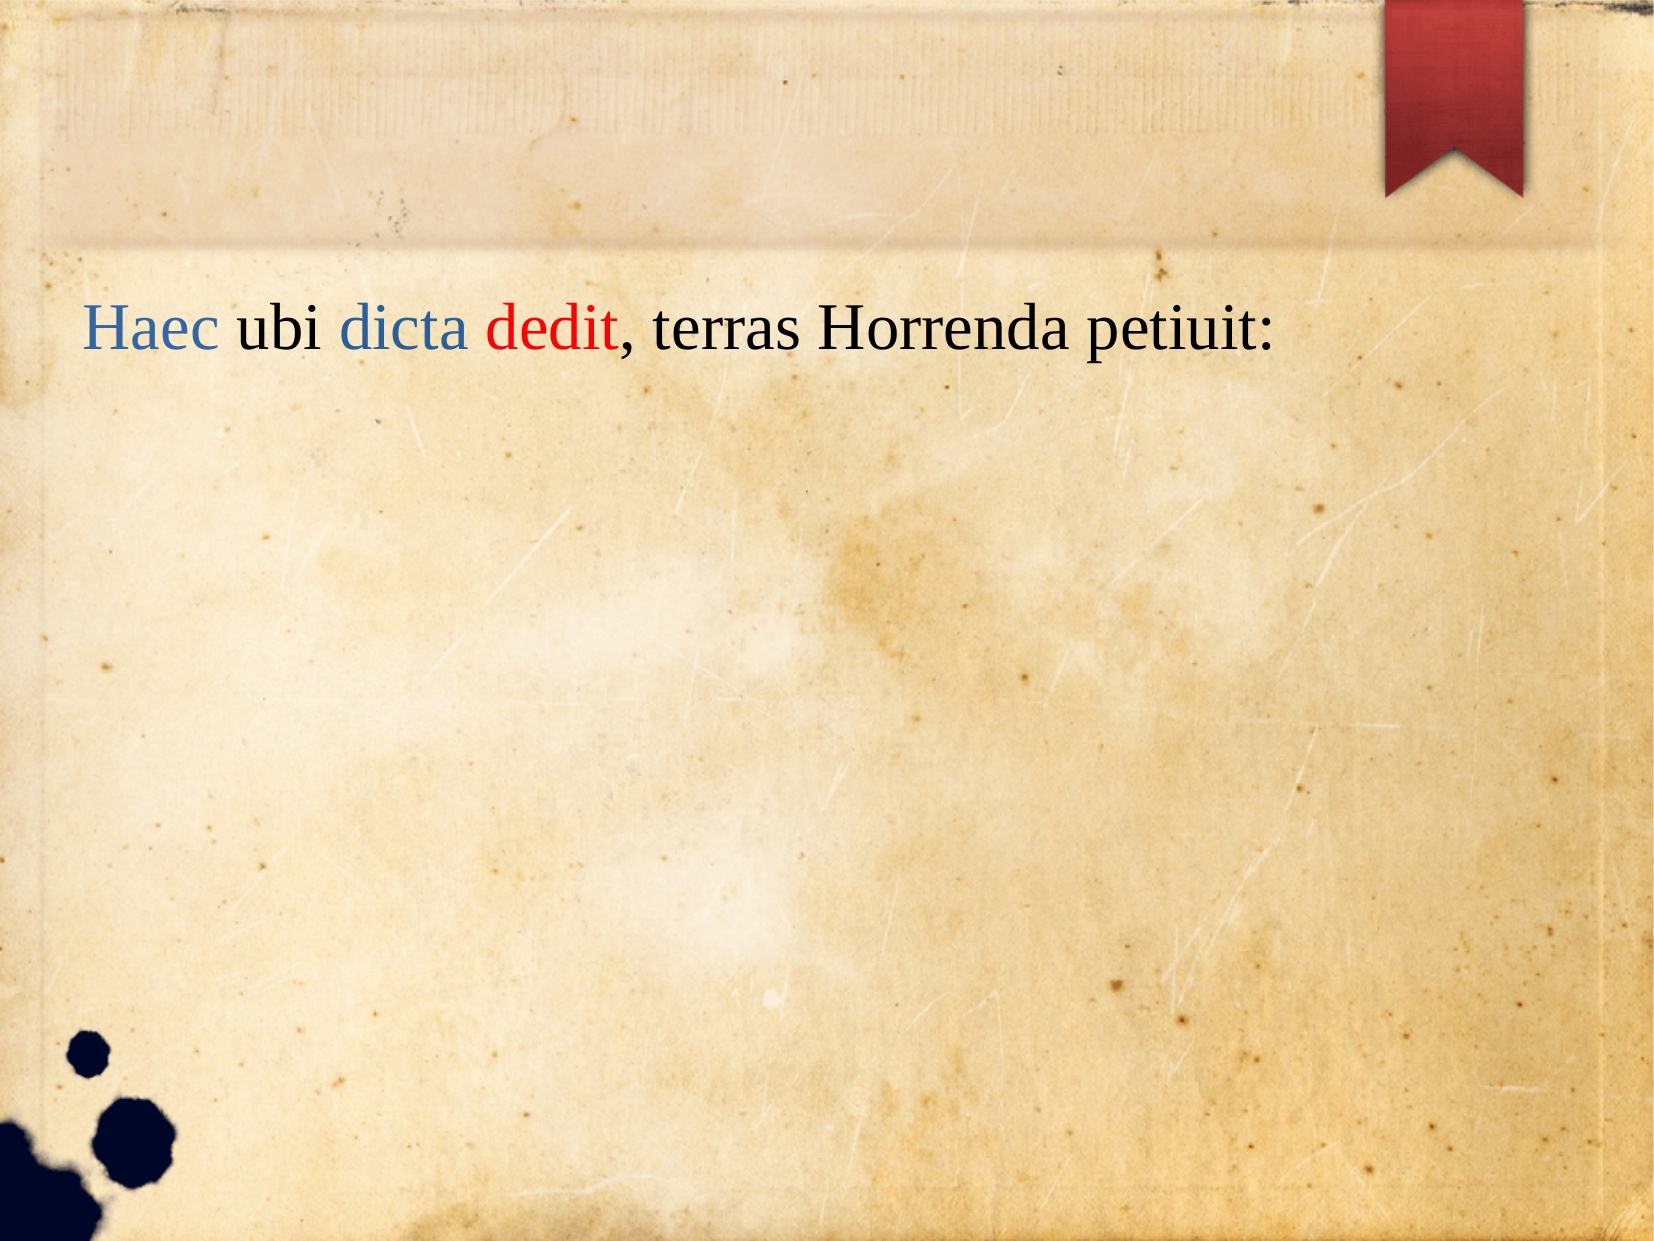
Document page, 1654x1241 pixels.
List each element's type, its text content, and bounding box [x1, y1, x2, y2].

picture [0, 0, 1654, 1241]
list Haec ubi dicta dedit, terras Horrenda petiuit: [82, 290, 1538, 1010]
